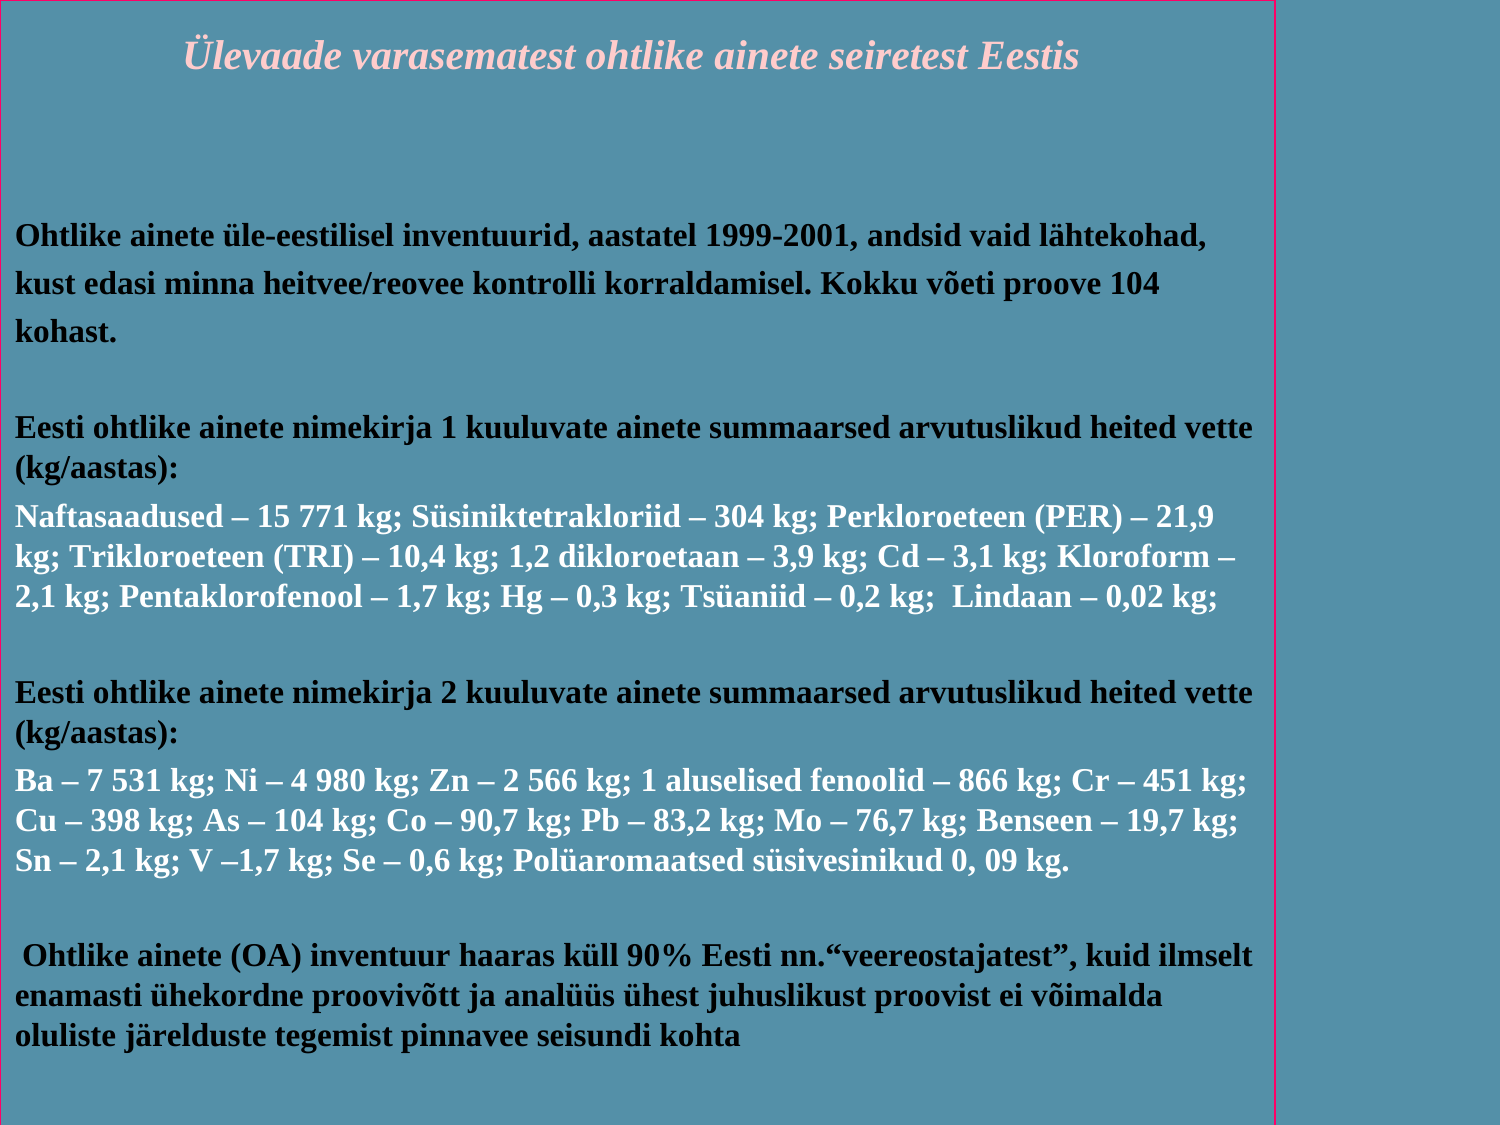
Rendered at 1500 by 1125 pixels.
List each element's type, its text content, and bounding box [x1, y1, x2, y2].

text_box Ülevaade varasematest ohtlike ainete seiretest Eestis Ohtlike ainete üle-eestilisel inventuurid, aastatel 1999-2001, andsid vaid lähtekohad, kust edasi minna heitvee/reovee kontrolli korraldamisel. Kokku võeti proove 104 kohast. Eesti ohtlike ainete nimekirja 1 kuuluvate ainete summaarsed arvutuslikud heited vette (kg/aastas): Naftasaadused – 15 771 kg; Süsiniktetrakloriid – 304 kg; Perkloroeteen (PER) – 21,9 kg; Trikloroeteen (TRI) – 10,4 kg; 1,2 dikloroetaan – 3,9 kg; Cd – 3,1 kg; Kloroform – 2,1 kg; Pentaklorofenool – 1,7 kg; Hg – 0,3 kg; Tsüaniid – 0,2 kg; Lindaan – 0,02 kg; Eesti ohtlike ainete nimekirja 2 kuuluvate ainete summaarsed arvutuslikud heited vette (kg/aastas): Ba – 7 531 kg; Ni – 4 980 kg; Zn – 2 566 kg; 1 aluselised fenoolid – 866 kg; Cr – 451 kg; Cu – 398 kg; As – 104 kg; Co – 90,7 kg; Pb – 83,2 kg; Mo – 76,7 kg; Benseen – 19,7 kg; Sn – 2,1 kg; V –1,7 kg; Se – 0,6 kg; Polüaromaatsed süsivesinikud 0, 09 kg. Ohtlike ainete (OA) inventuur haaras küll 90% Eesti nn.“veereostajatest”, kuid ilmselt enamasti ühekordne proovivõtt ja analüüs ühest juhuslikust proovist ei võimalda oluliste järelduste tegemist pinnavee seisundi kohta [0, 0, 1276, 1125]
